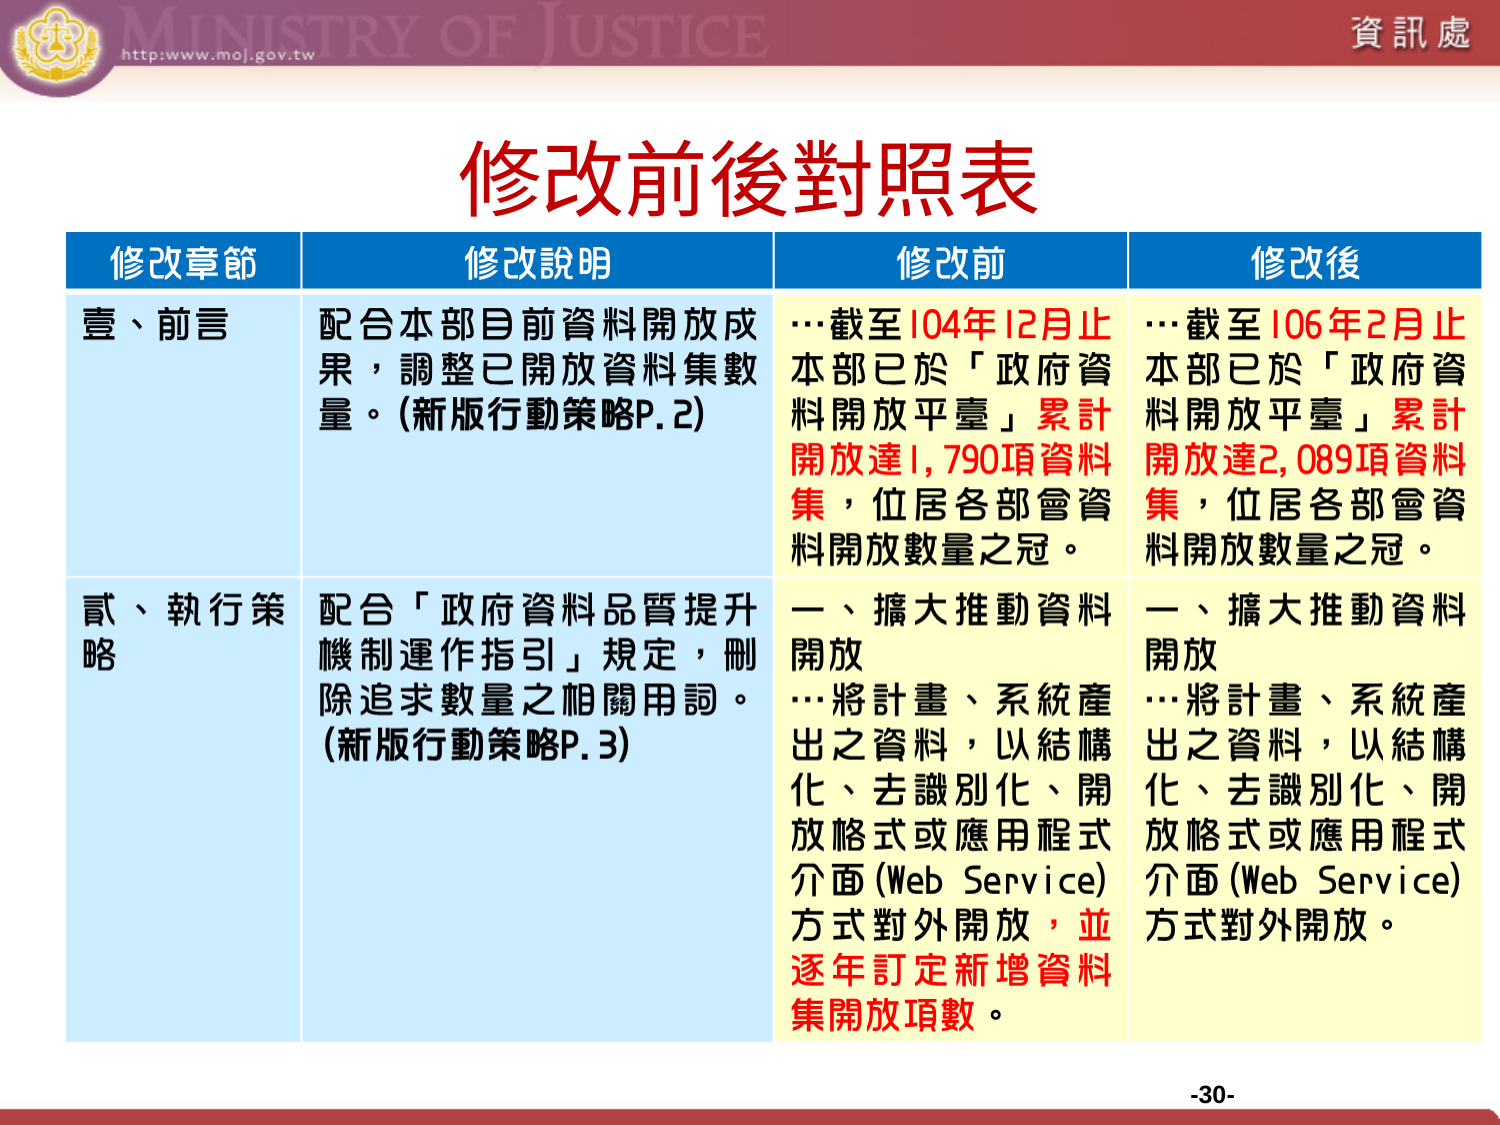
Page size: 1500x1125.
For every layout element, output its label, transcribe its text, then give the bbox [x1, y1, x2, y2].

picture [64, 228, 1483, 1061]
title 修改前後對照表 [112, 101, 1388, 228]
text_box -30- [1175, 1070, 1488, 1109]
